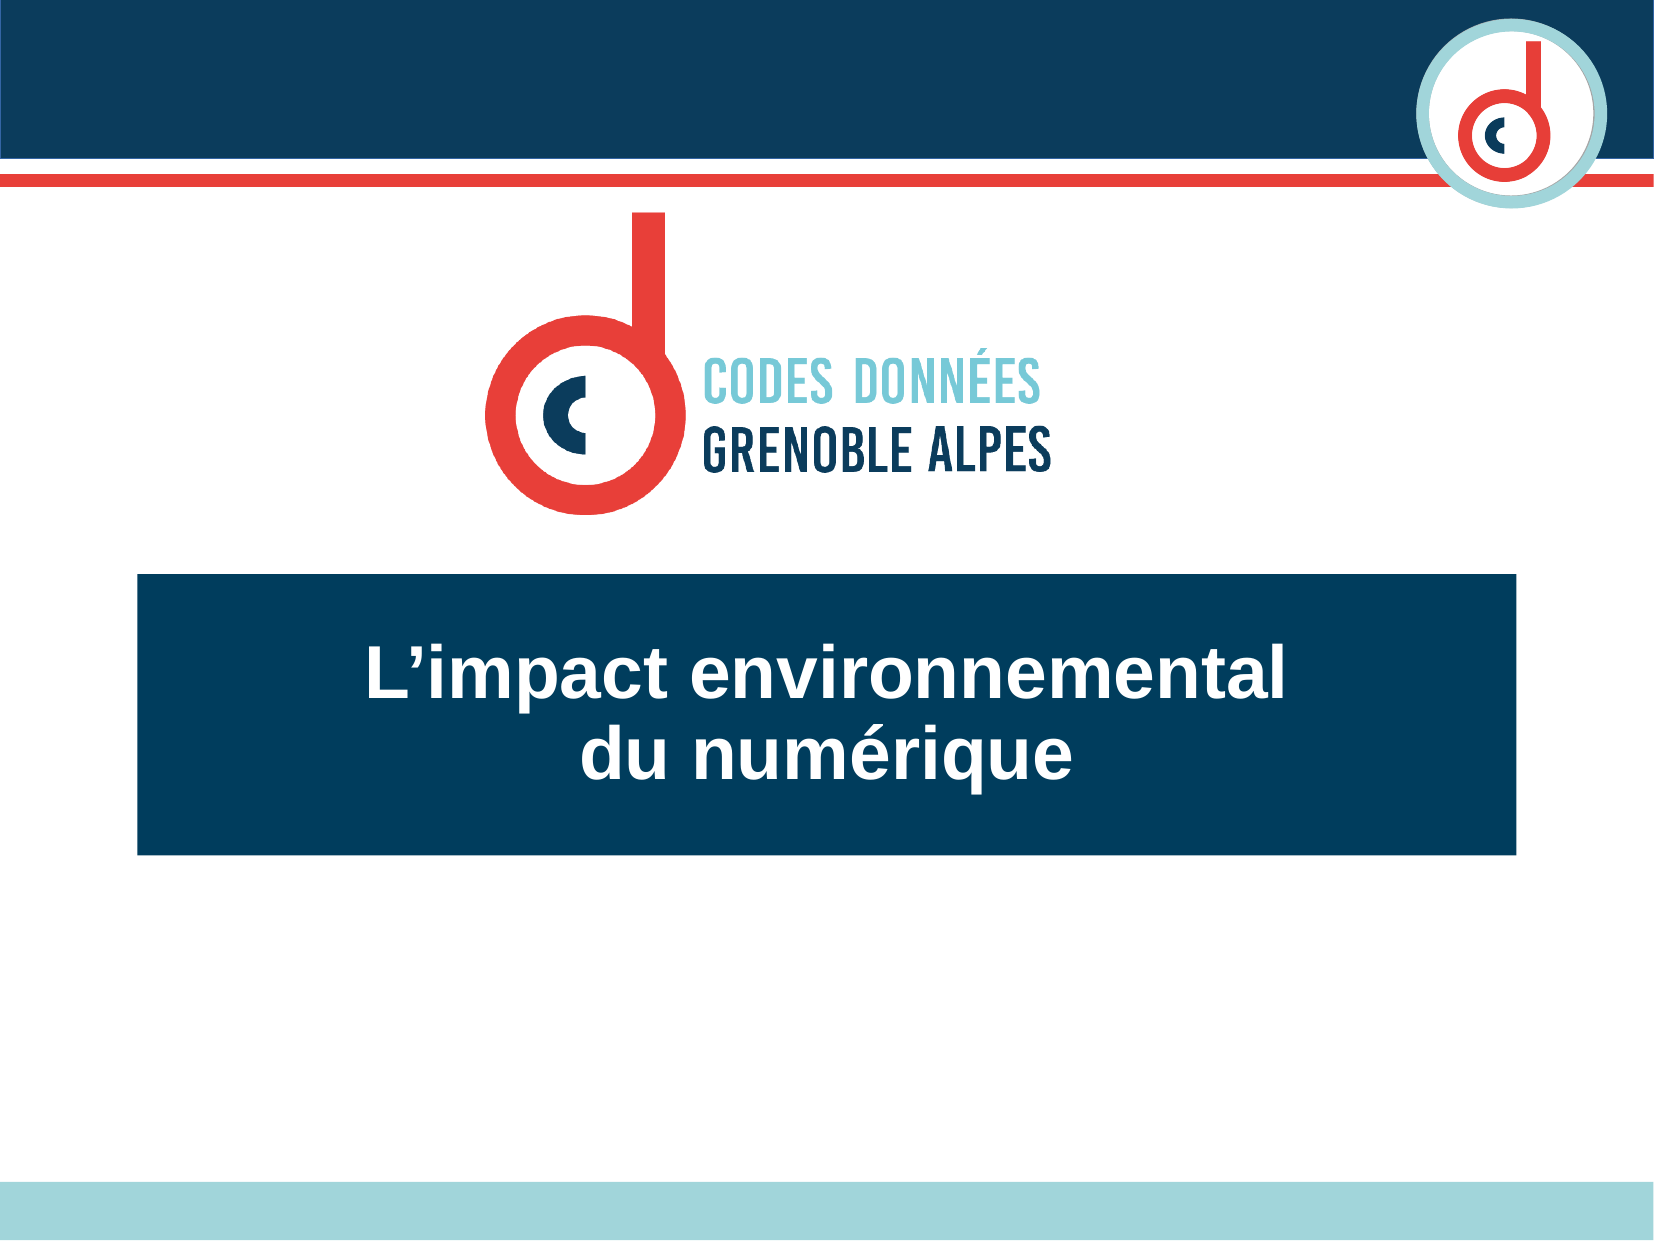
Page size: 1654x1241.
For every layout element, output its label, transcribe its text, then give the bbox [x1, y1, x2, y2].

title L’impact environnemental du numérique [137, 574, 1517, 856]
picture [485, 212, 1169, 515]
